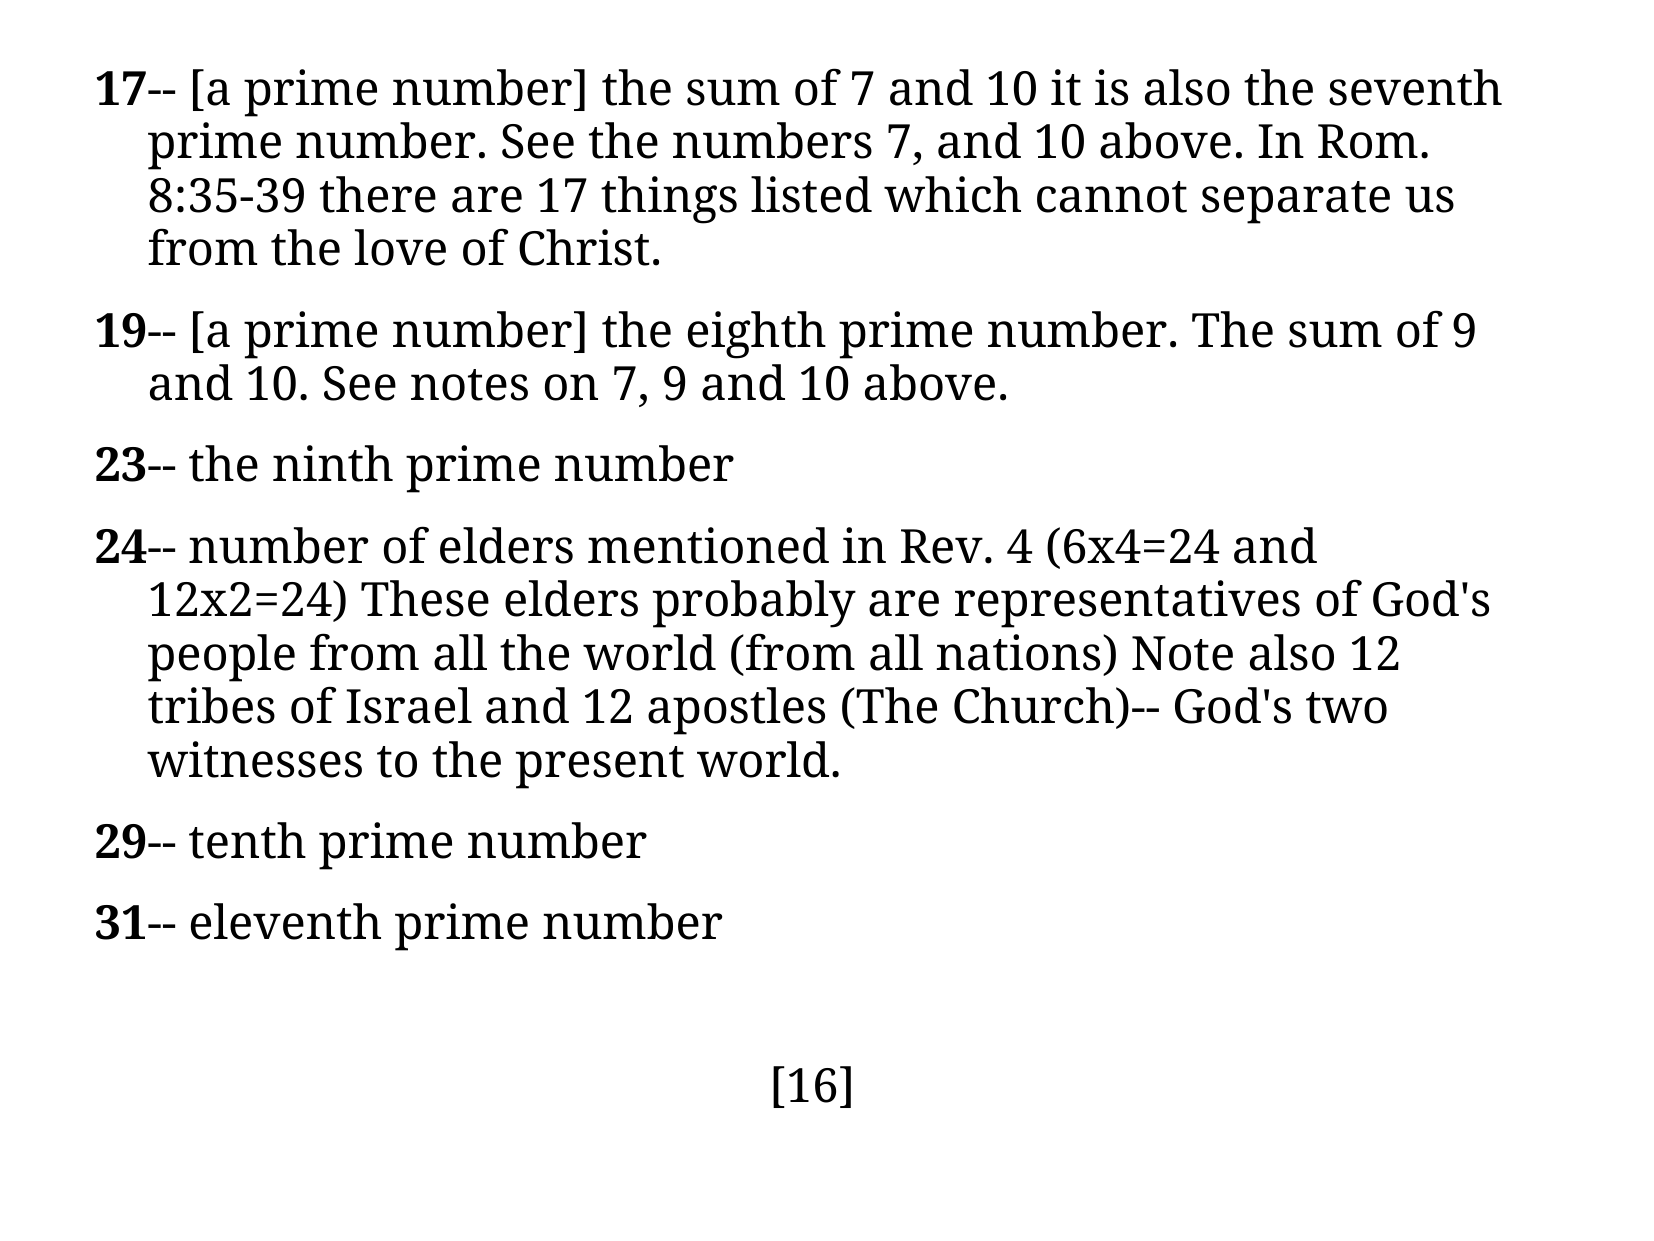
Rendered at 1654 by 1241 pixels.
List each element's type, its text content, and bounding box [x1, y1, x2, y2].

list 17-- [a prime number] the sum of 7 and 10 it is also the seventh prime number. See the numbers 7, and 10 above. In Rom. 8:35-39 there are 17 things listed which cannot separate us from the love of Christ. 19-- [a prime number] the eighth prime number. The sum of 9 and 10. See notes on 7, 9 and 10 above. 23-- the ninth prime number 24-- number of elders mentioned in Rev. 4 (6x4=24 and 12x2=24) These elders probably are representatives of God's people from all the world (from all nations) Note also 12 tribes of Israel and 12 apostles (The Church)-- God's two witnesses to the present world. 29-- tenth prime number 31-- eleventh prime number [16] [41, 59, 1530, 1118]
